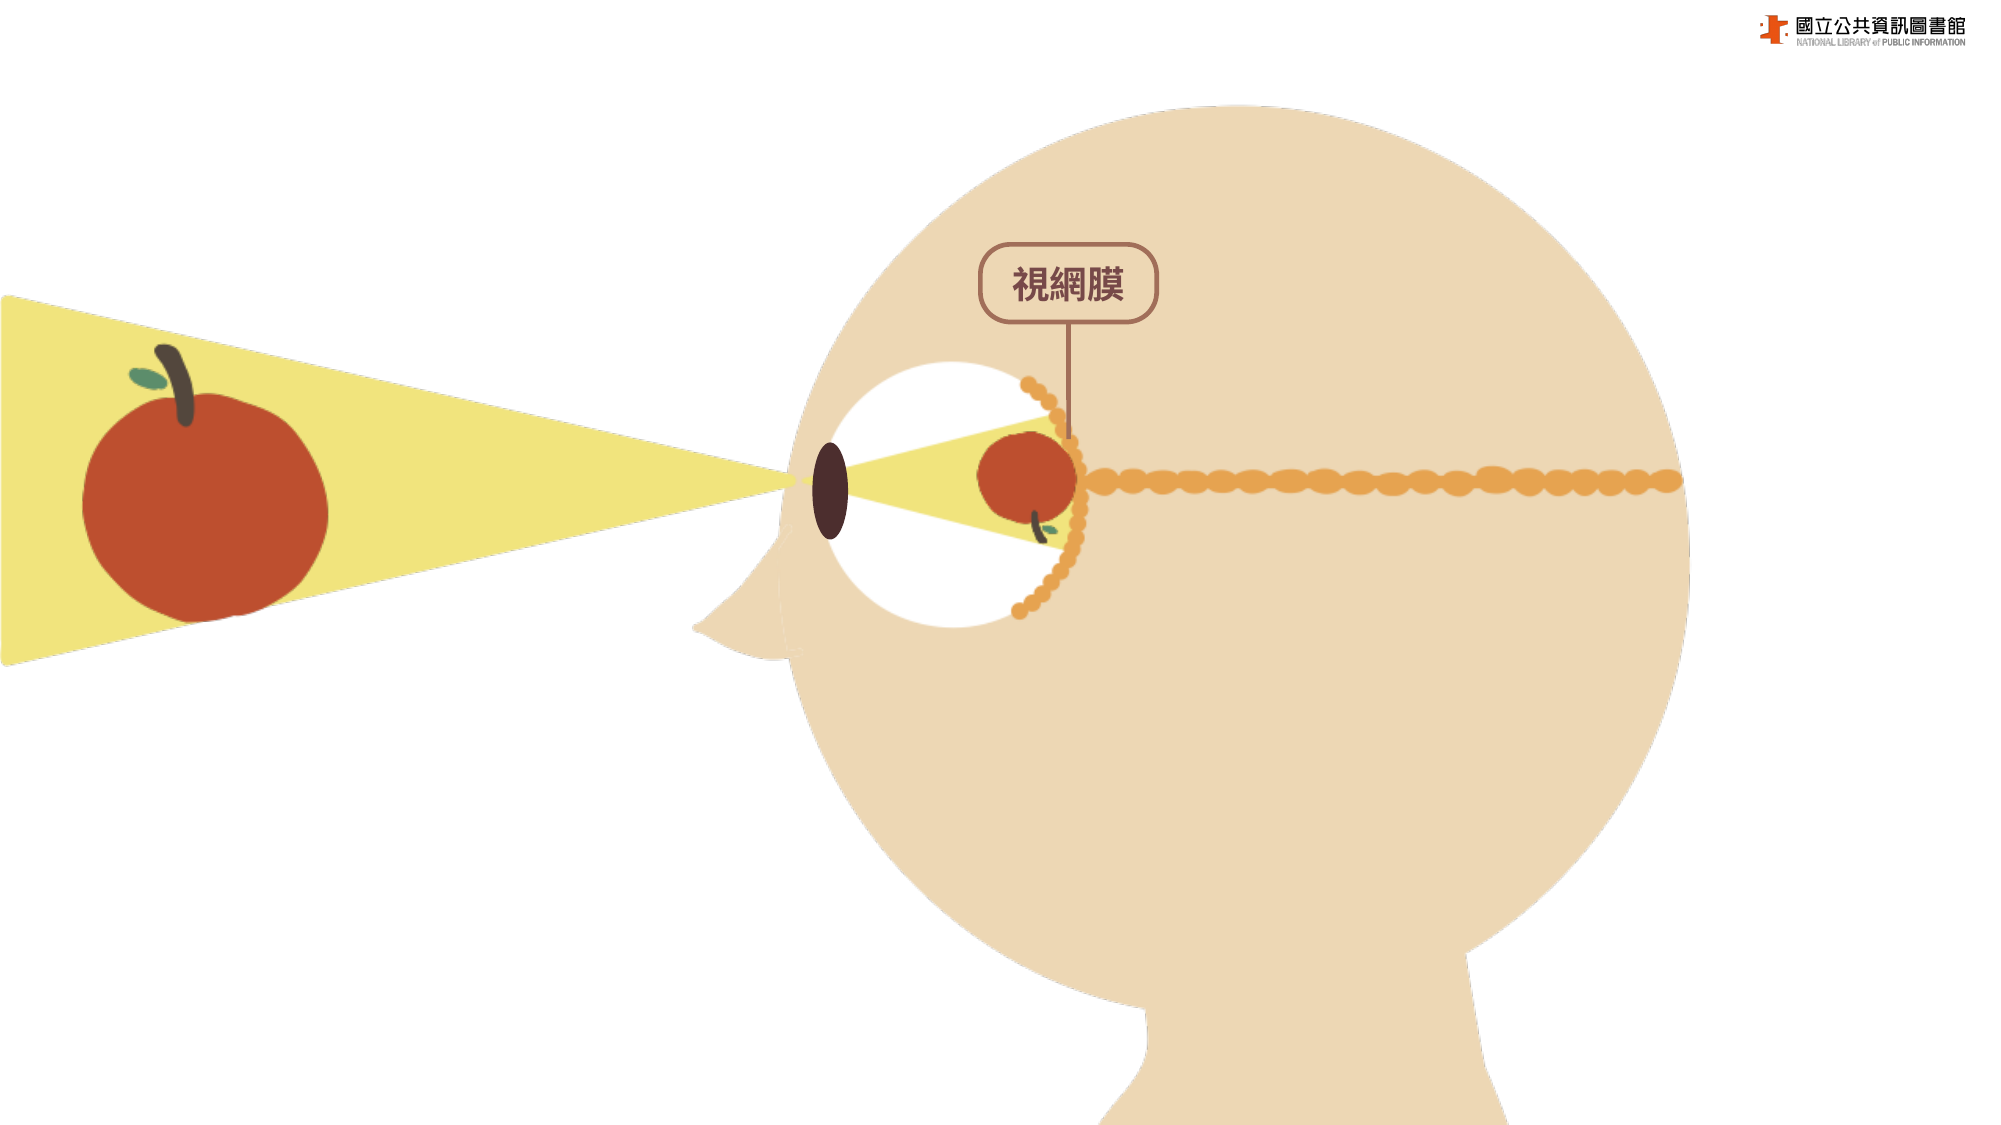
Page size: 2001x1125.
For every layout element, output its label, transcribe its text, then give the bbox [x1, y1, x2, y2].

text_box [812, 442, 849, 540]
picture [0, 95, 1749, 1125]
text_box 視網膜 [980, 244, 1157, 323]
